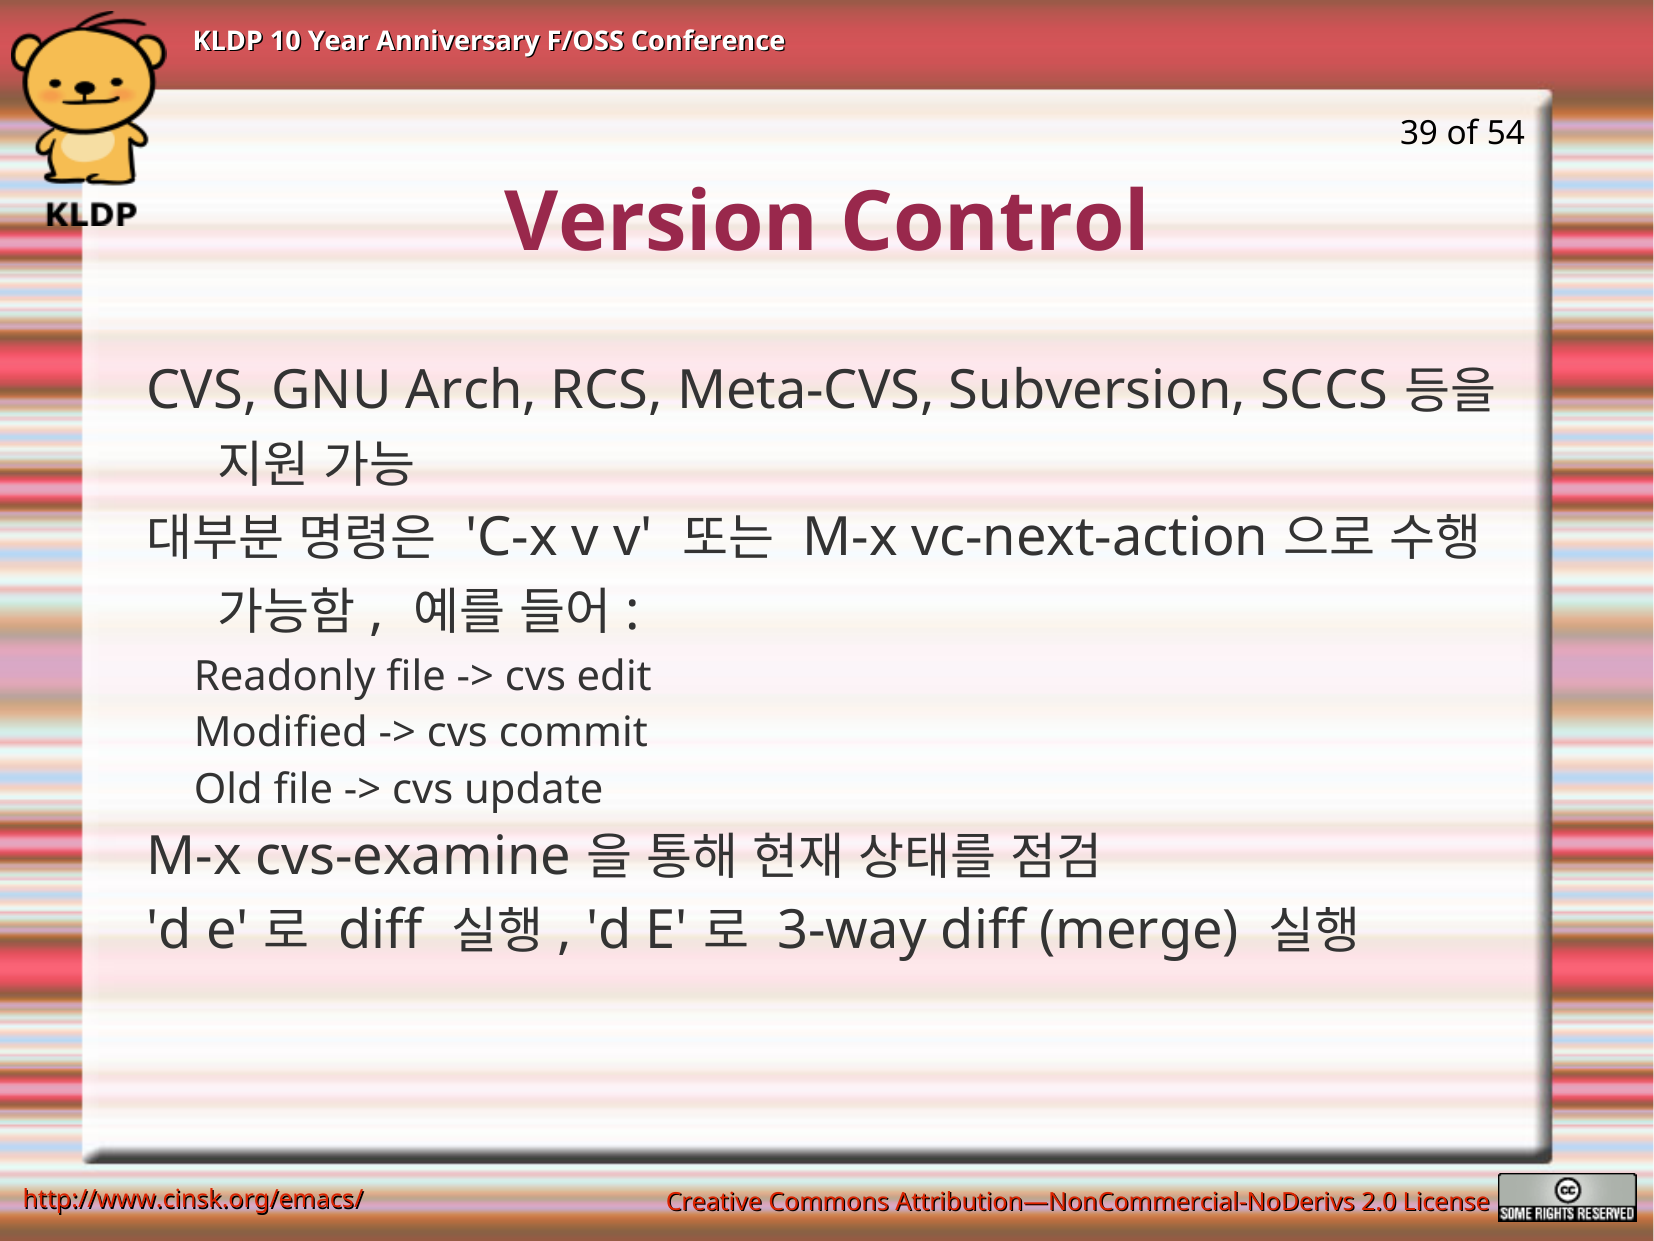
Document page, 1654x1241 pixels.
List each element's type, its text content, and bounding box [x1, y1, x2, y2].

title Version Control [121, 114, 1534, 322]
list CVS, GNU Arch, RCS, Meta-CVS, Subversion, SCCS등을 지원 가능 대부분 명령은 'C-x v v' 또는 M-x vc-next-action으로 수행 가능함, 예를 들어: Readonly file -> cvs edit Modified -> cvs commit Old file -> cvs update M-x cvs-examine을 통해 현재 상태를 점검 'd e'로 diff 실행, 'd E'로 3-way diff (merge) 실행 [134, 350, 1516, 1133]
picture [0, 0, 1654, 1241]
